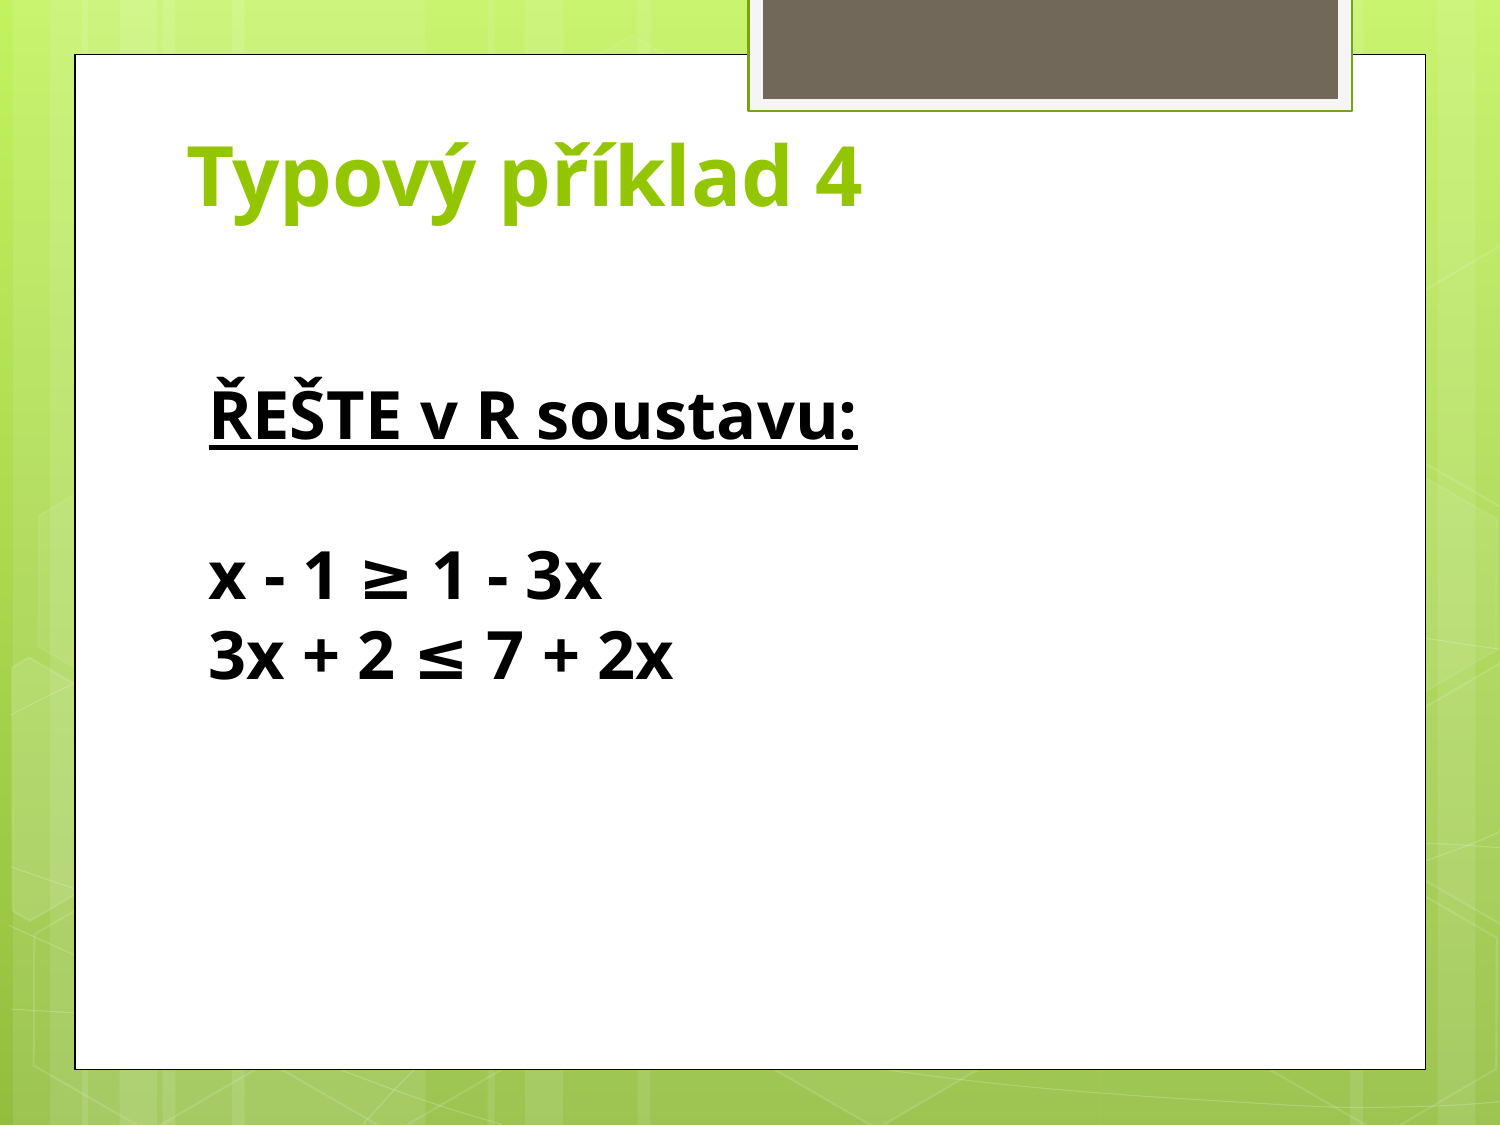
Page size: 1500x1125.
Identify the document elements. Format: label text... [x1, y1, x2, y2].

title Typový příklad 4 [171, 42, 1415, 231]
text_box ŘEŠTE v R soustavu: x - 1 ≥ 1 - 3x 3x + 2 ≤ 7 + 2x [194, 366, 1233, 701]
